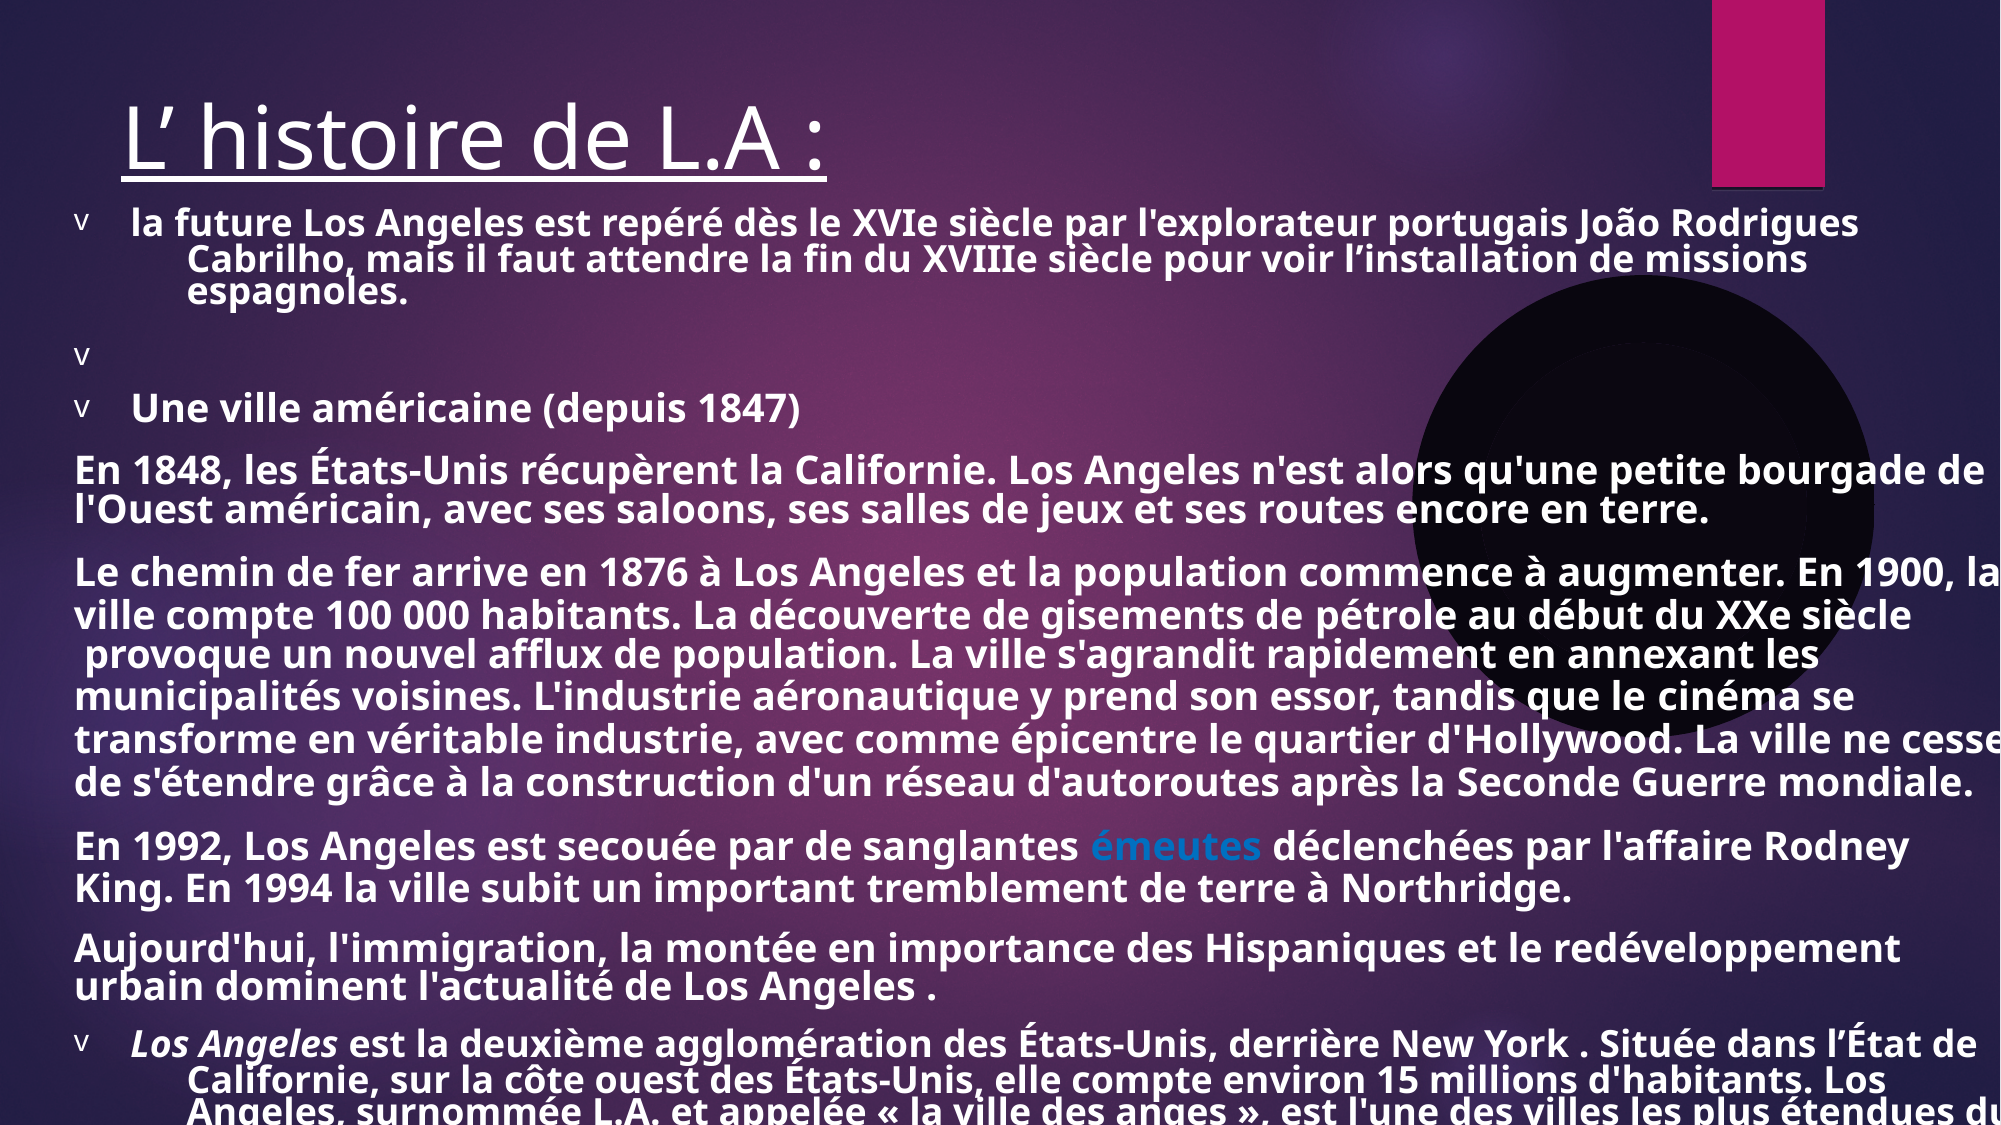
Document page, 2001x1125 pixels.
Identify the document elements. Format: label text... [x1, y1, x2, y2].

picture [0, 0, 2001, 1125]
title L’ histoire de L.A : [106, 74, 1649, 200]
list la future Los Angeles est repéré dès le XVIe siècle par l'explorateur portugais João Rodrigues Cabrilho, mais il faut attendre la fin du XVIIIe siècle pour voir l’installation de missions espagnoles. Une ville américaine (depuis 1847) En 1848, les États-Unis récupèrent la Californie. Los Angeles n'est alors qu'une petite bourgade de l'Ouest américain, avec ses saloons, ses salles de jeux et ses routes encore en terre. Le chemin de fer arrive en 1876 à Los Angeles et la population commence à augmenter. En 1900, la ville compte 100 000 habitants. La découverte de gisements de pétrole au début du XXe siècle provoque un nouvel afflux de population. La ville s'agrandit rapidement en annexant les municipalités voisines. L'industrie aéronautique y prend son essor, tandis que le cinéma se transforme en véritable industrie, avec comme épicentre le quartier d'Hollywood. La ville ne cesse de s'étendre grâce à la construction d'un réseau d'autoroutes après la Seconde Guerre mondiale. En 1992, Los Angeles est secouée par de sanglantes émeutes déclenchées par l'affaire Rodney King. En 1994 la ville subit un important tremblement de terre à Northridge. Aujourd'hui, l'immigration, la montée en importance des Hispaniques et le redéveloppement urbain dominent l'actualité de Los Angeles . Los Angeles est la deuxième agglomération des États-Unis, derrière New York . Située dans l’État de Californie, sur la côte ouest des États-Unis, elle compte environ 15 millions d'habitants. Los Angeles, surnommée L.A. et appelée « la ville des anges », est l'une des villes les plus étendues du monde : elle s'étale en effet sur une superficie d'environ 12 000 km², c'est-à-dire la taille de deux départements français. Elle est parcourue par un vaste réseau d'autoroutes. [59, 200, 2000, 1125]
